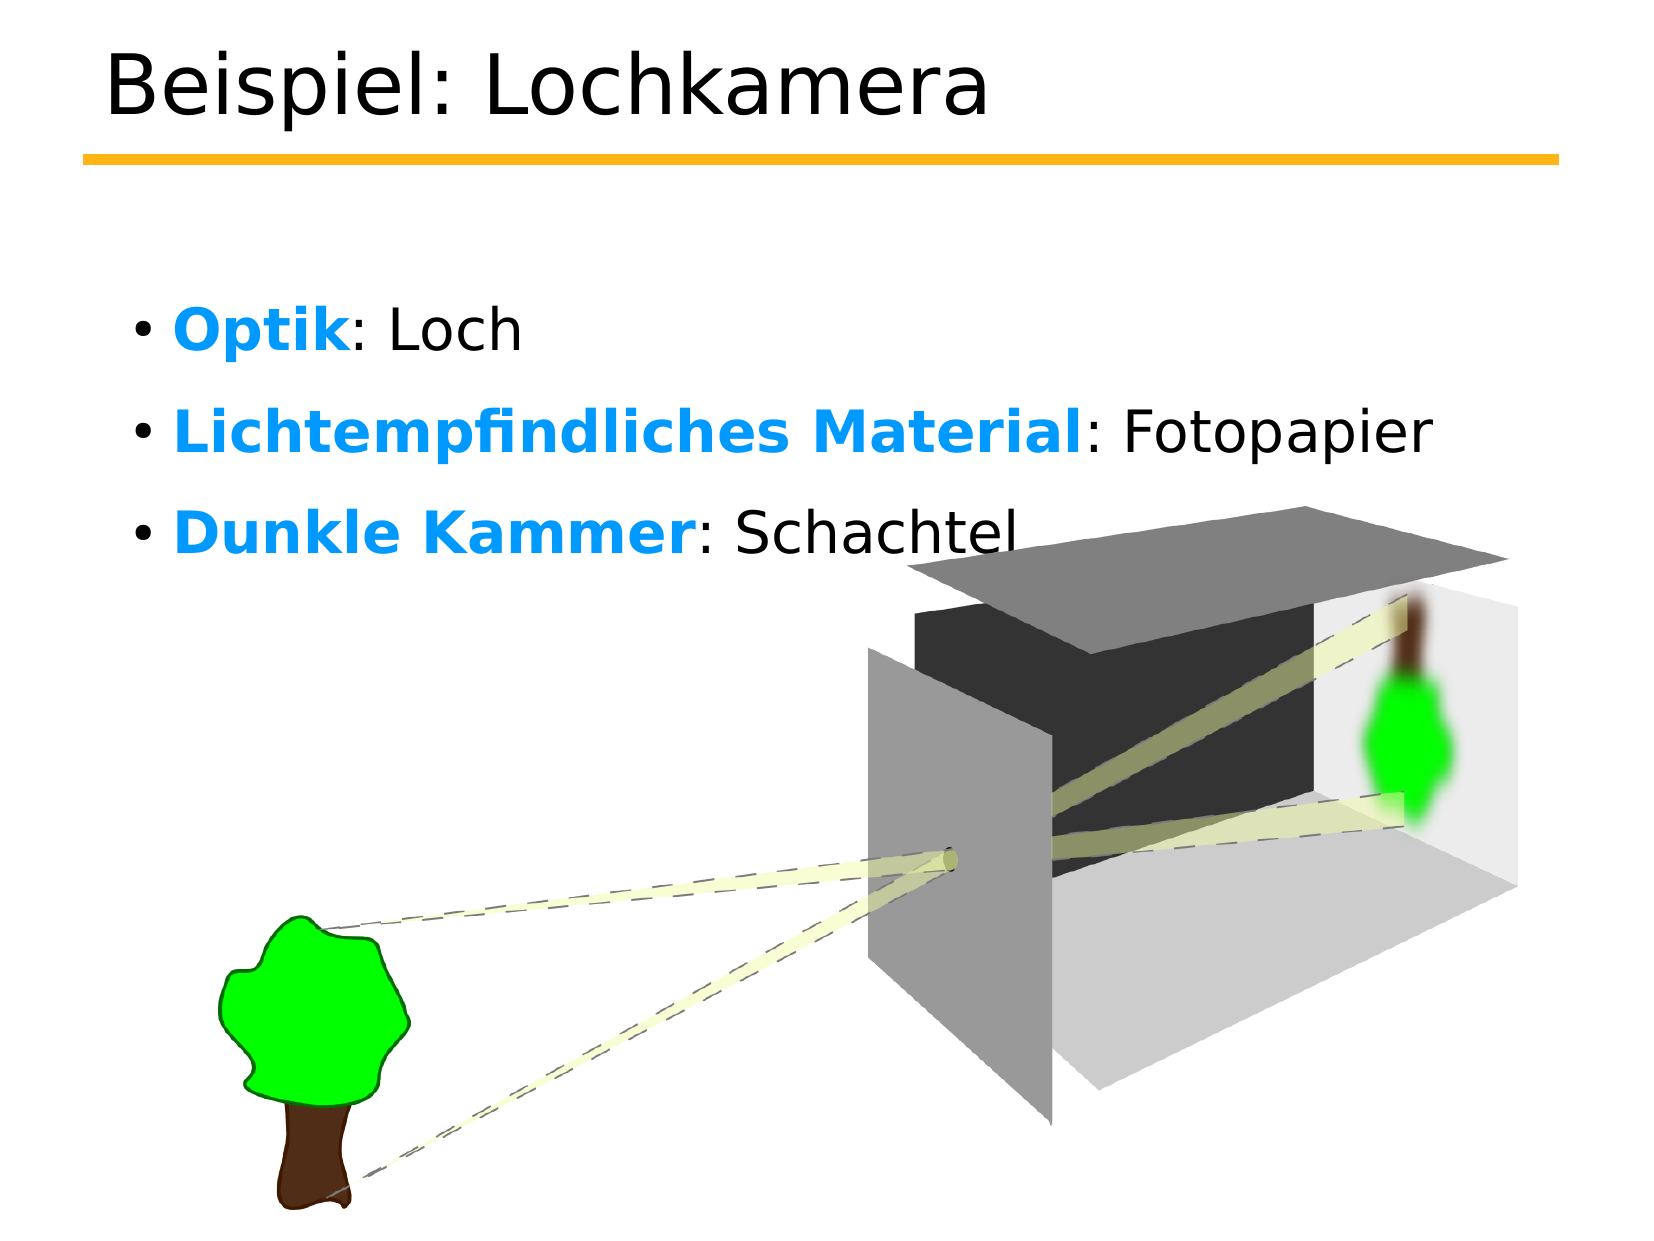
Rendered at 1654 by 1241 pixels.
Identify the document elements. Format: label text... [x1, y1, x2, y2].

picture [218, 506, 1518, 1210]
title Beispiel: Lochkamera [88, 29, 1506, 142]
text_box Optik: Loch Lichtempfindliches Material: Fotopapier Dunkle Kammer: Schachtel [118, 255, 1595, 643]
